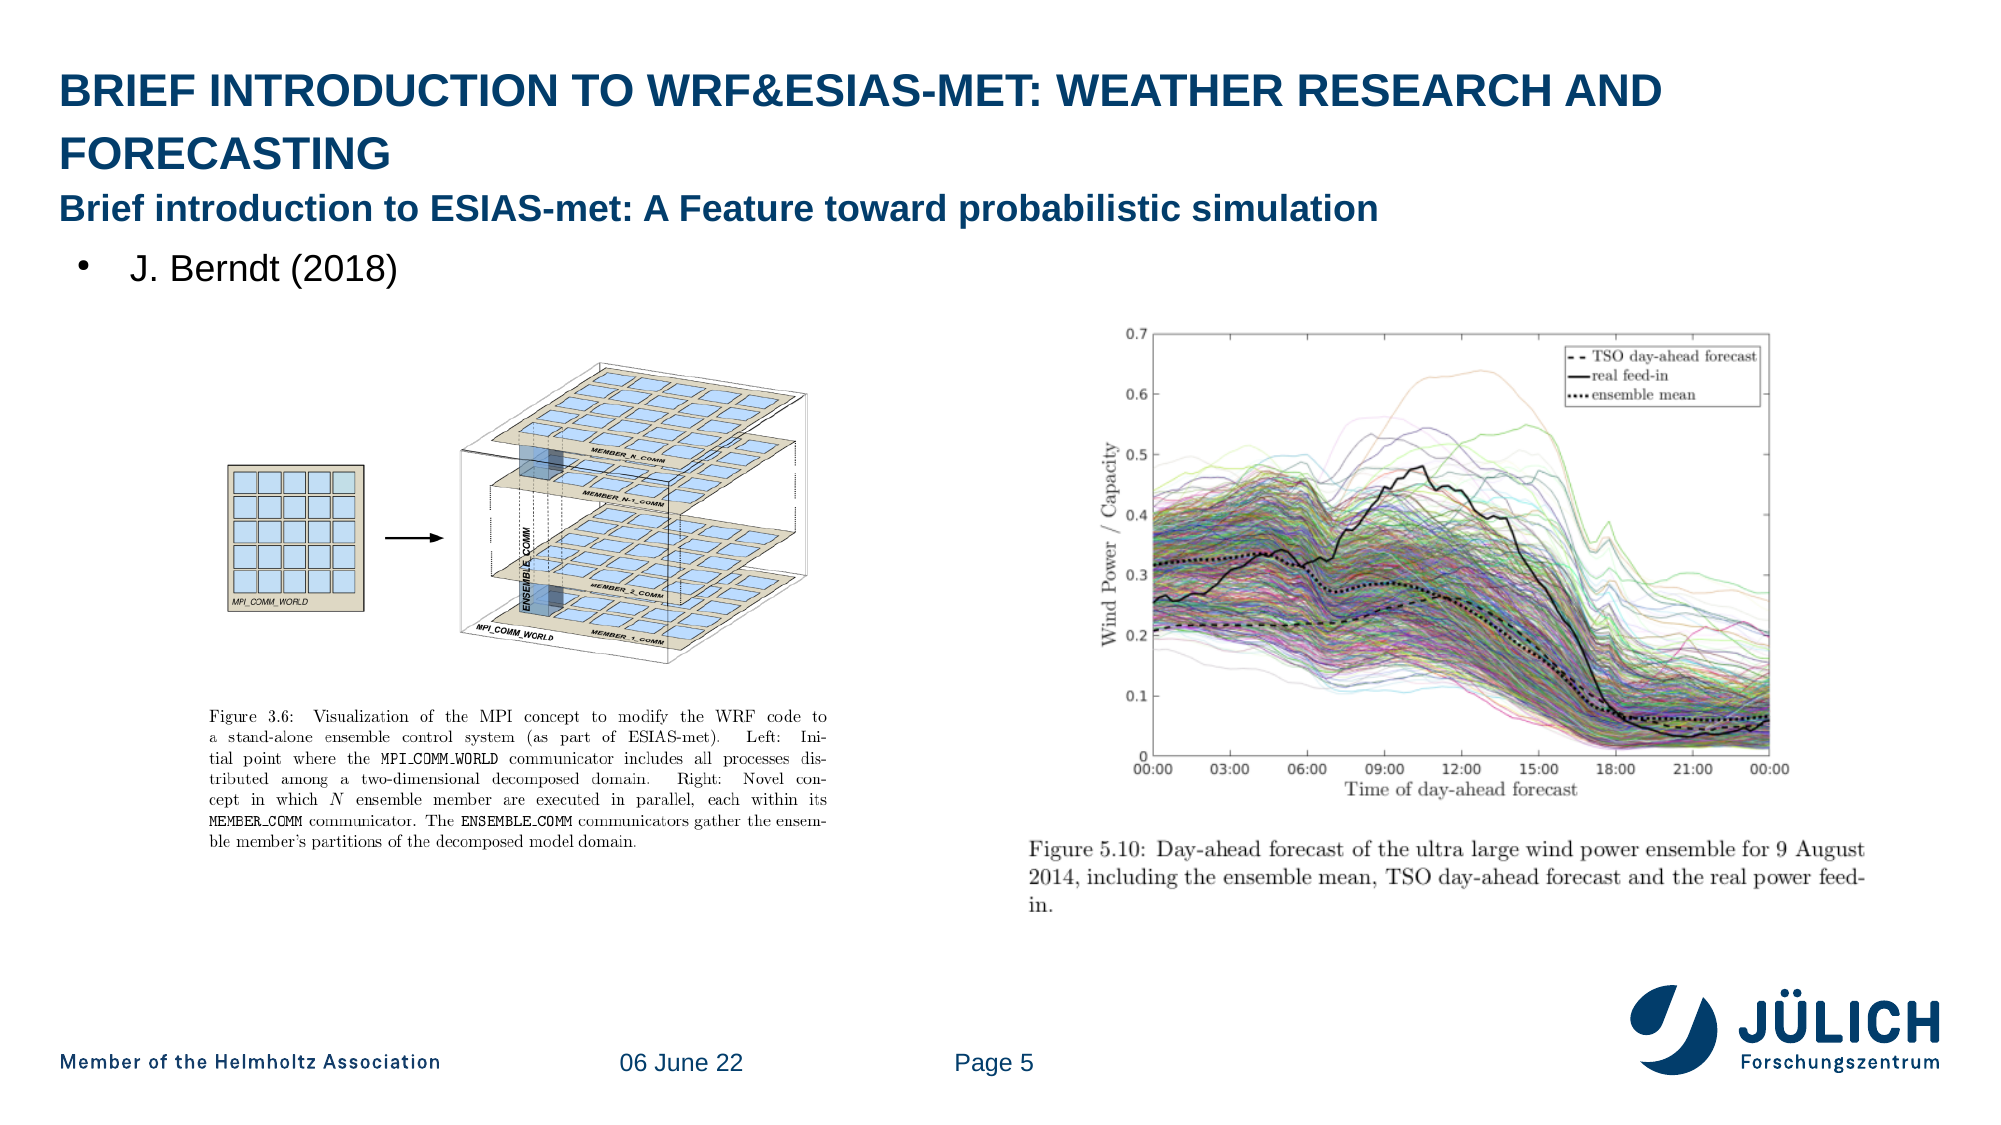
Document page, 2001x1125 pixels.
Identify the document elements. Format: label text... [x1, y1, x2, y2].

title Brief introduction to WRF&ESIAS-met: Weather Research and Forecasting [59, 53, 1938, 238]
list Brief introduction to ESIAS-met: A Feature toward probabilistic simulation [58, 177, 1937, 262]
text_box 06 June 22 [619, 1046, 882, 1084]
slide_number Page <number> [954, 1046, 1073, 1084]
picture [201, 335, 845, 861]
list J. Berndt (2018) [59, 262, 951, 947]
picture [1006, 305, 1900, 936]
